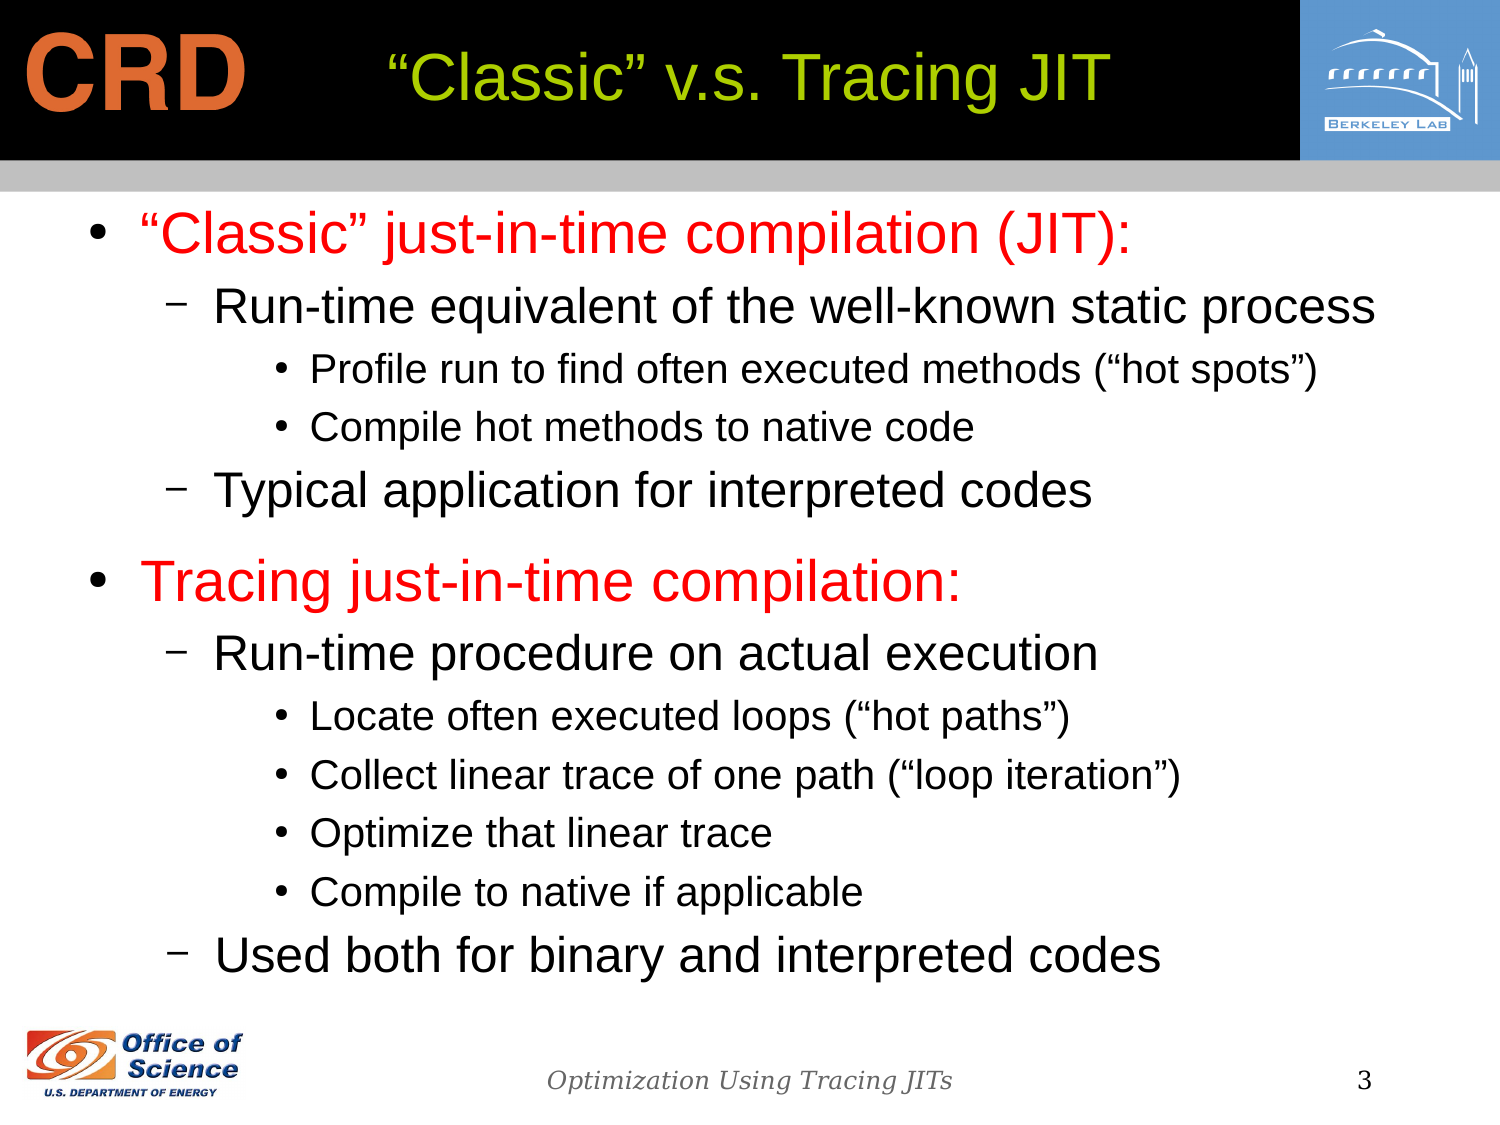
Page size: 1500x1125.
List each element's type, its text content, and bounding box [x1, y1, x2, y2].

picture [22, 1026, 246, 1100]
picture [0, 0, 266, 149]
picture [1300, 0, 1500, 160]
title “Classic” v.s. Tracing JIT [306, 0, 1194, 156]
list “Classic” just-in-time compilation (JIT): Run-time equivalent of the well-known static process Profile run to find often executed methods (“hot spots”) Compile hot methods to native code Typical application for interpreted codes Tracing just-in-time compilation: Run-time procedure on actual execution Locate often executed loops (“hot paths”) Collect linear trace of one path (“loop iteration”) Optimize that linear trace Compile to native if applicable Used both for binary and interpreted codes [69, 200, 1422, 1004]
